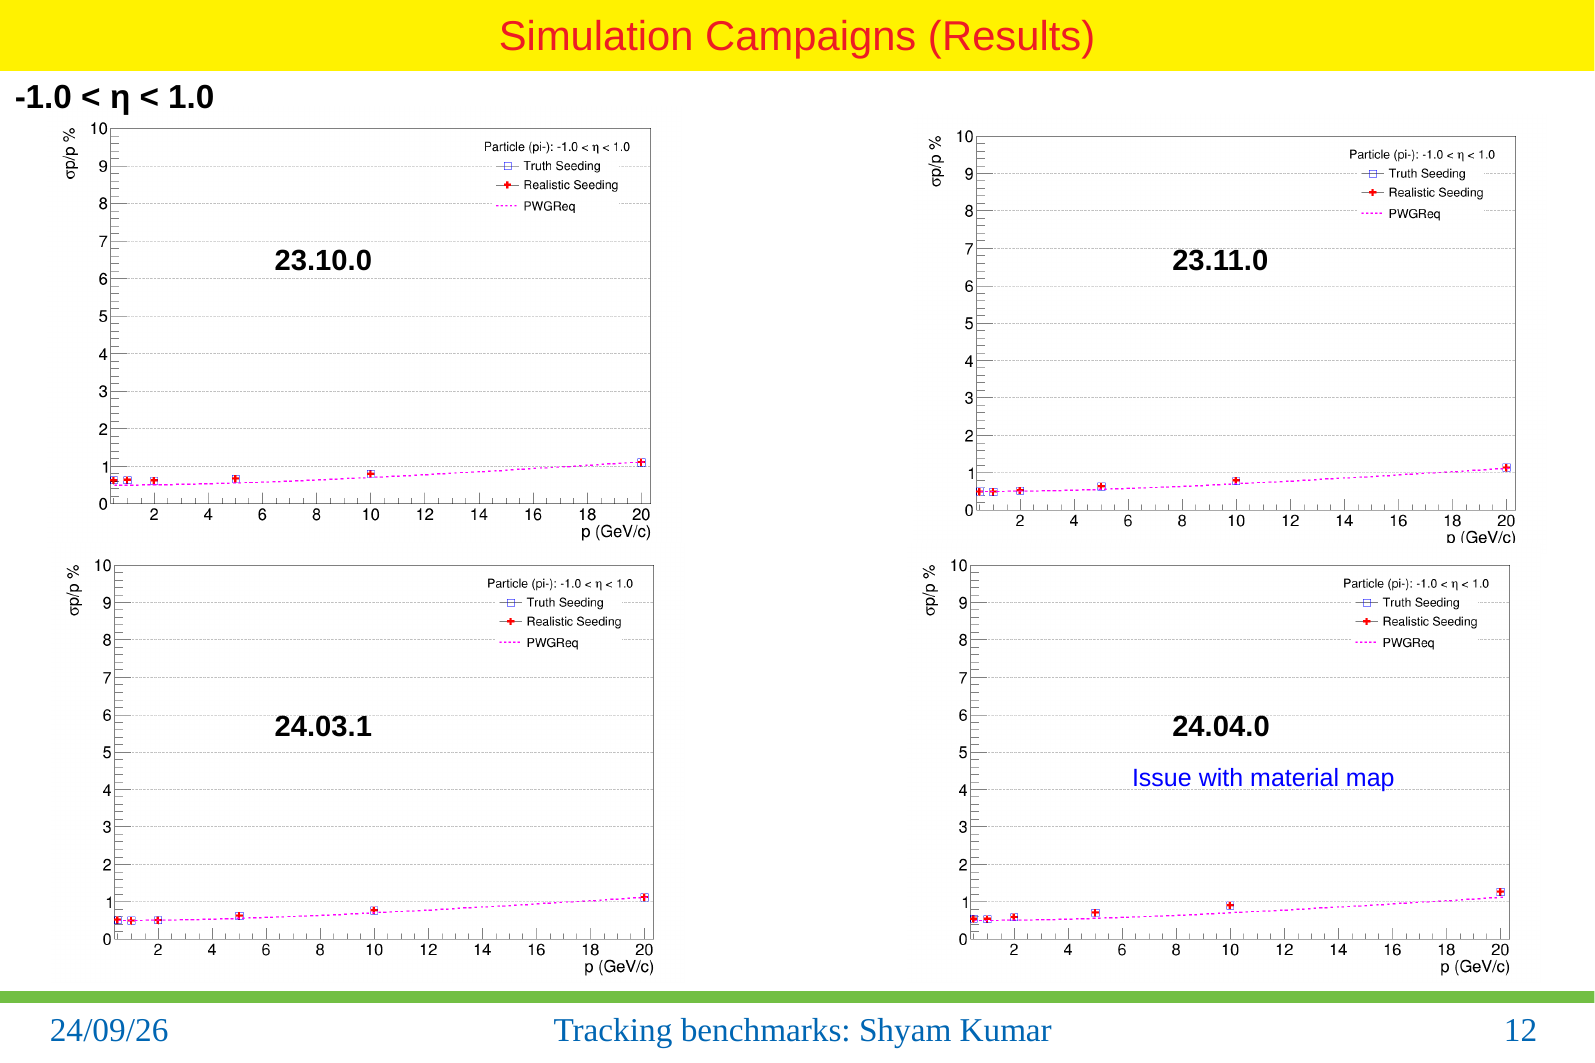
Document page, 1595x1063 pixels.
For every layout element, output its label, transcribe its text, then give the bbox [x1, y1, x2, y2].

text_box 23.10.0 [259, 236, 485, 284]
picture [47, 106, 685, 983]
picture [907, 114, 1547, 983]
title Simulation Campaigns (Results) [0, 0, 1595, 71]
text_box 24.04.0 [1157, 702, 1382, 751]
text_box Issue with material map [1062, 755, 1465, 799]
text_box 23.11.0 [1157, 236, 1382, 284]
text_box -1.0 < η < 1.0 [0, 70, 272, 123]
text_box 24.03.1 [259, 702, 485, 751]
